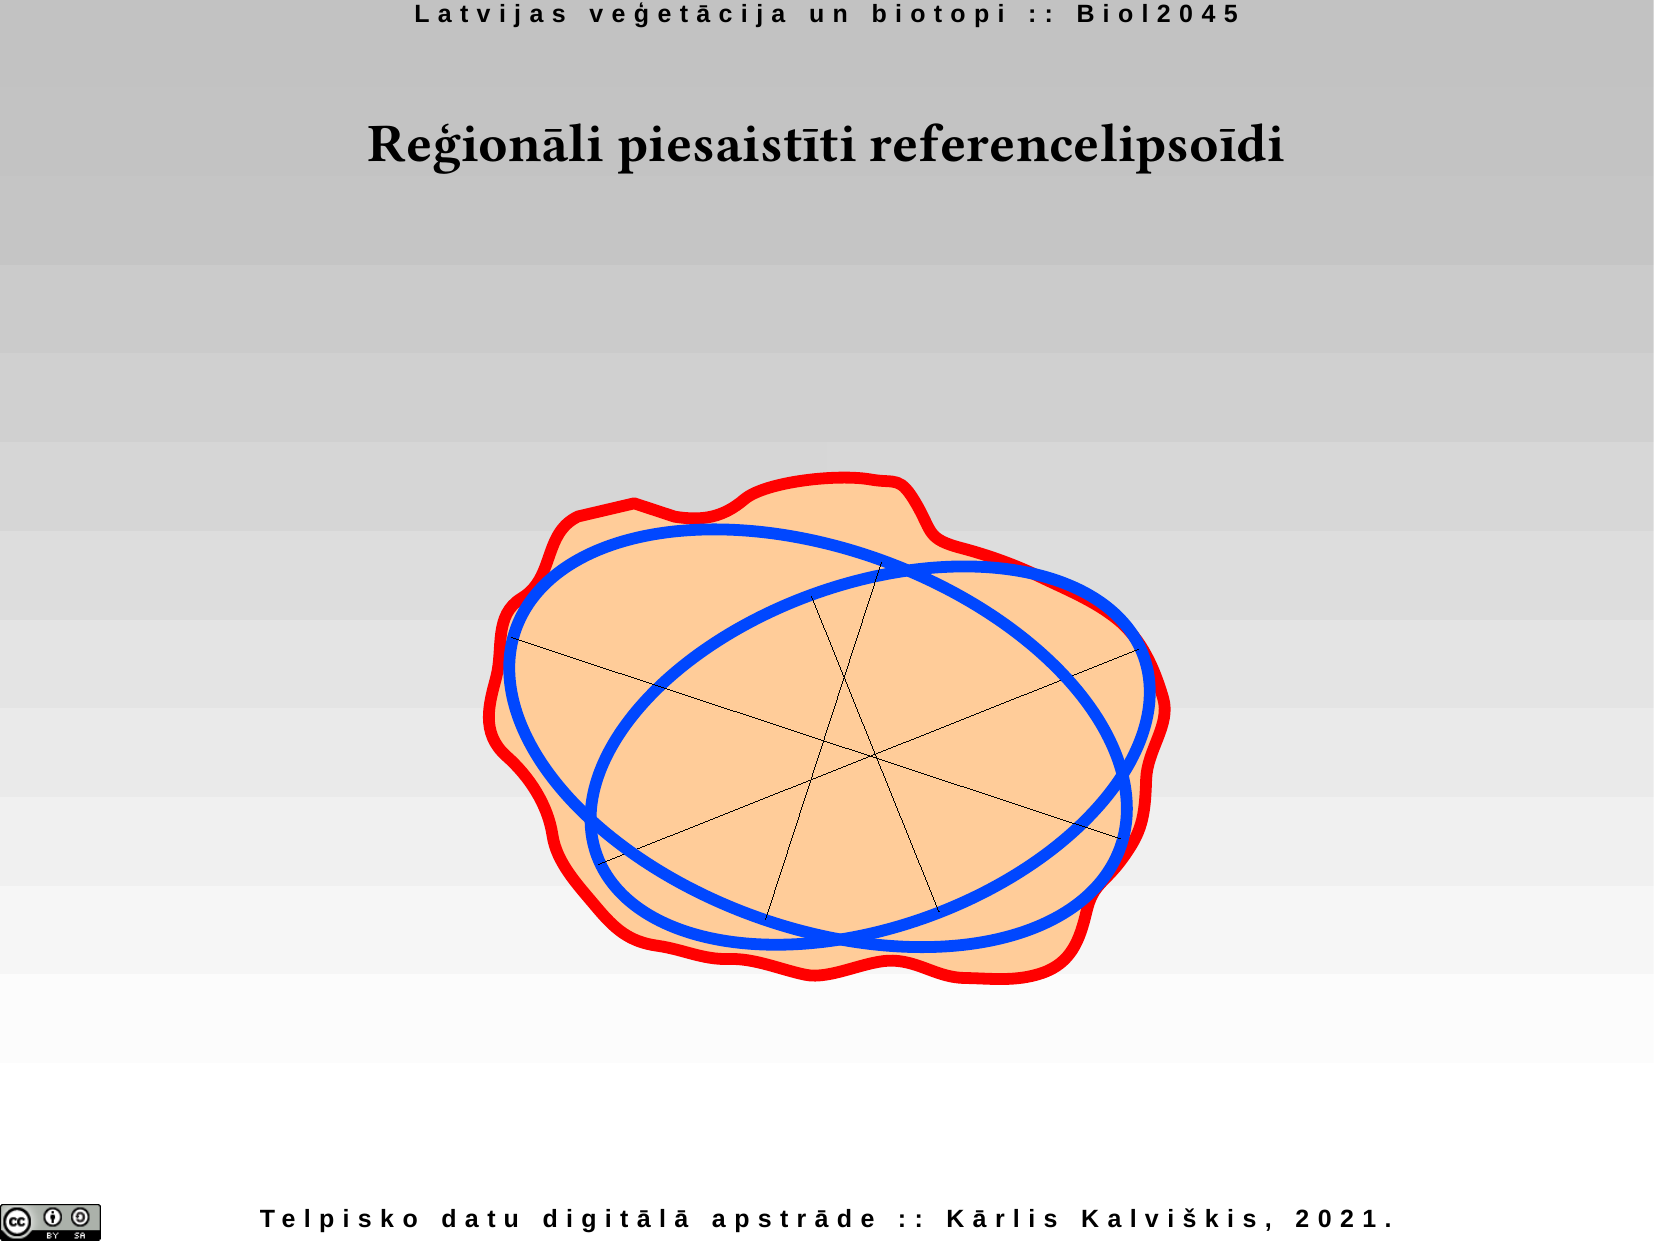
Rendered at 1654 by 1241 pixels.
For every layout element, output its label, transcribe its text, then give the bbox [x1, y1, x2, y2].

text_box [598, 835, 800, 938]
text_box [933, 573, 1143, 759]
text_box [1123, 674, 1165, 858]
picture [0, 287, 1654, 1241]
text_box [597, 577, 1115, 933]
text_box [516, 536, 882, 804]
text_box [488, 592, 1089, 980]
title Reģionāli piesaistīti referencelipsoīdi [0, 1, 1654, 287]
text_box [880, 792, 1120, 941]
text_box [537, 477, 1008, 582]
